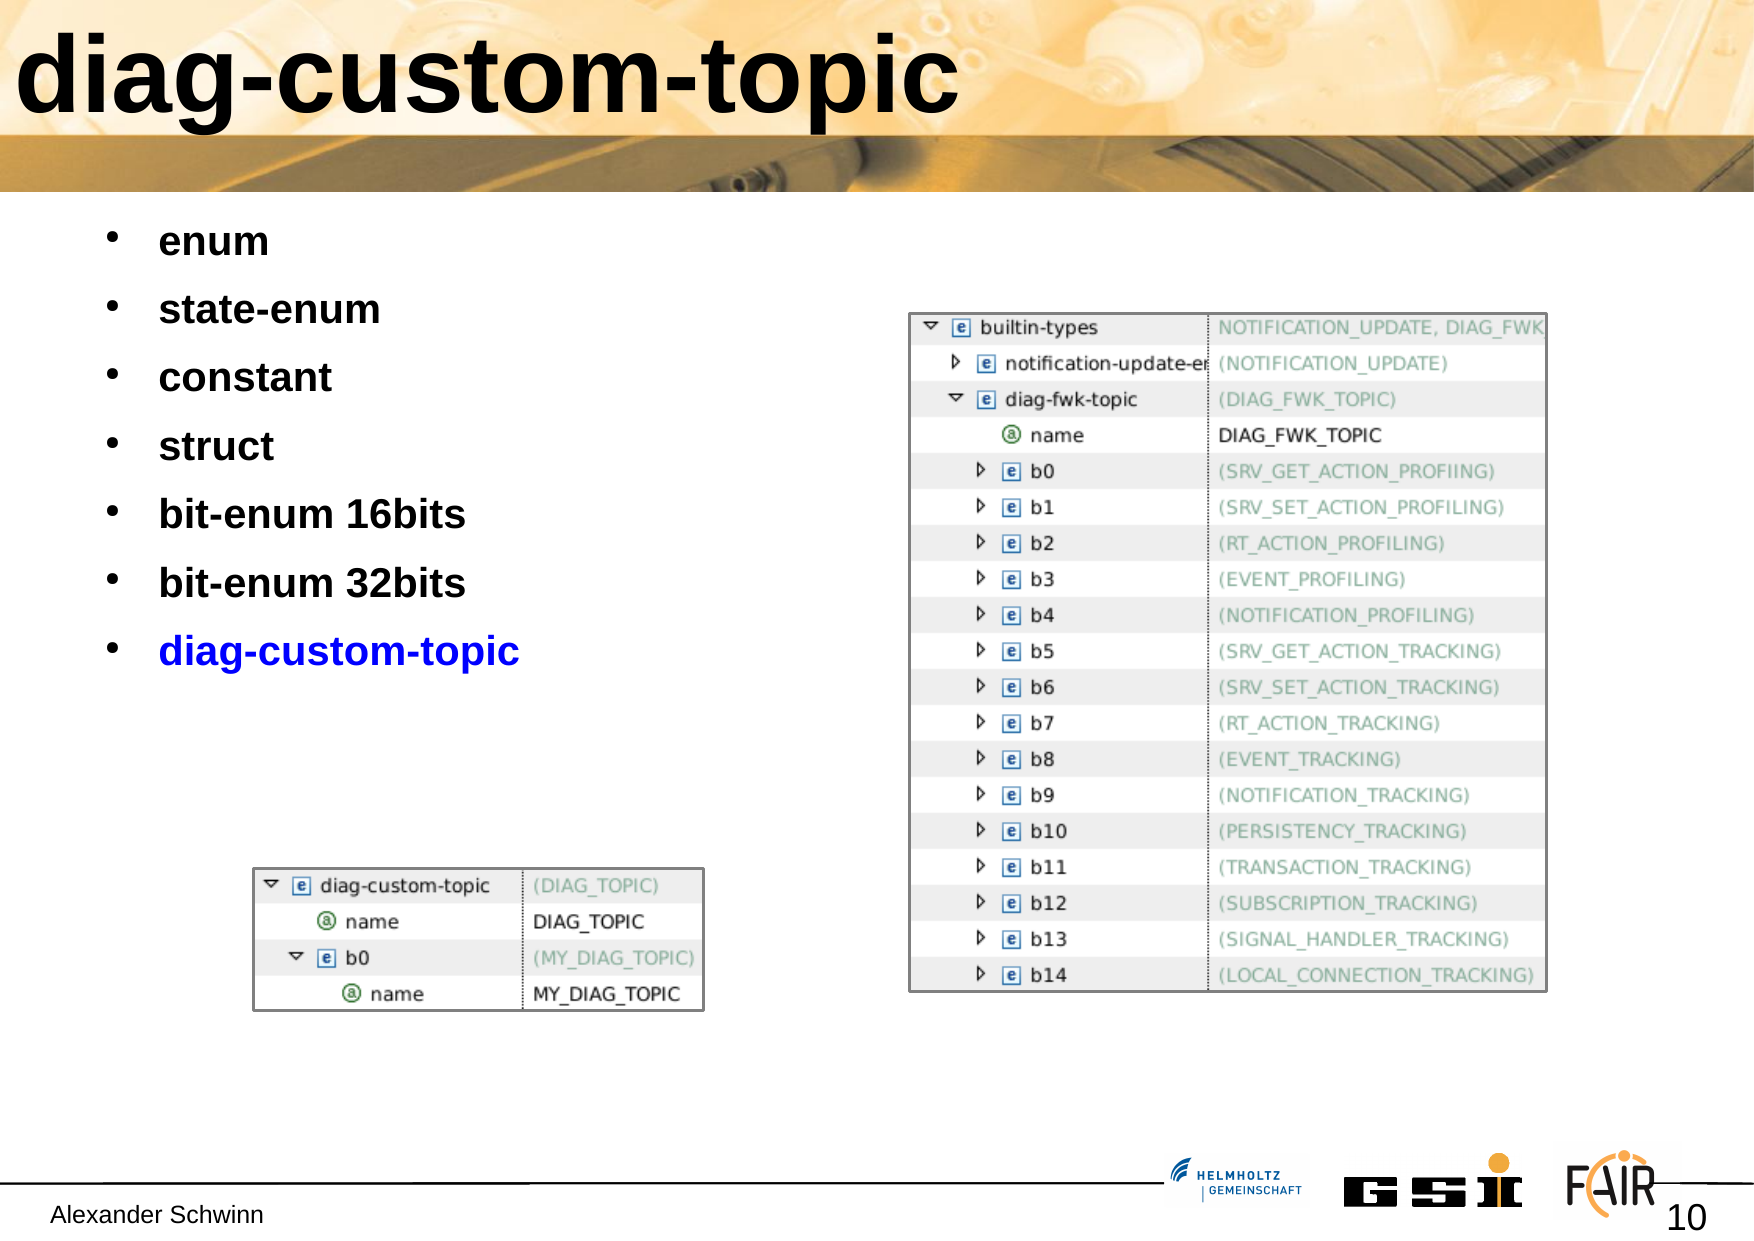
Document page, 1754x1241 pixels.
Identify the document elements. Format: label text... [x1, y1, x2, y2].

picture [1553, 1141, 1682, 1220]
picture [0, 143, 1754, 193]
title diag-custom-topic [0, 0, 1754, 143]
picture [1344, 1201, 1522, 1207]
list enum state-enum constant struct bit-enum 16bits bit-enum 32bits diag-custom-topic [87, 213, 1636, 1201]
picture [910, 315, 1546, 990]
picture [255, 870, 702, 1010]
picture [1164, 1201, 1310, 1208]
